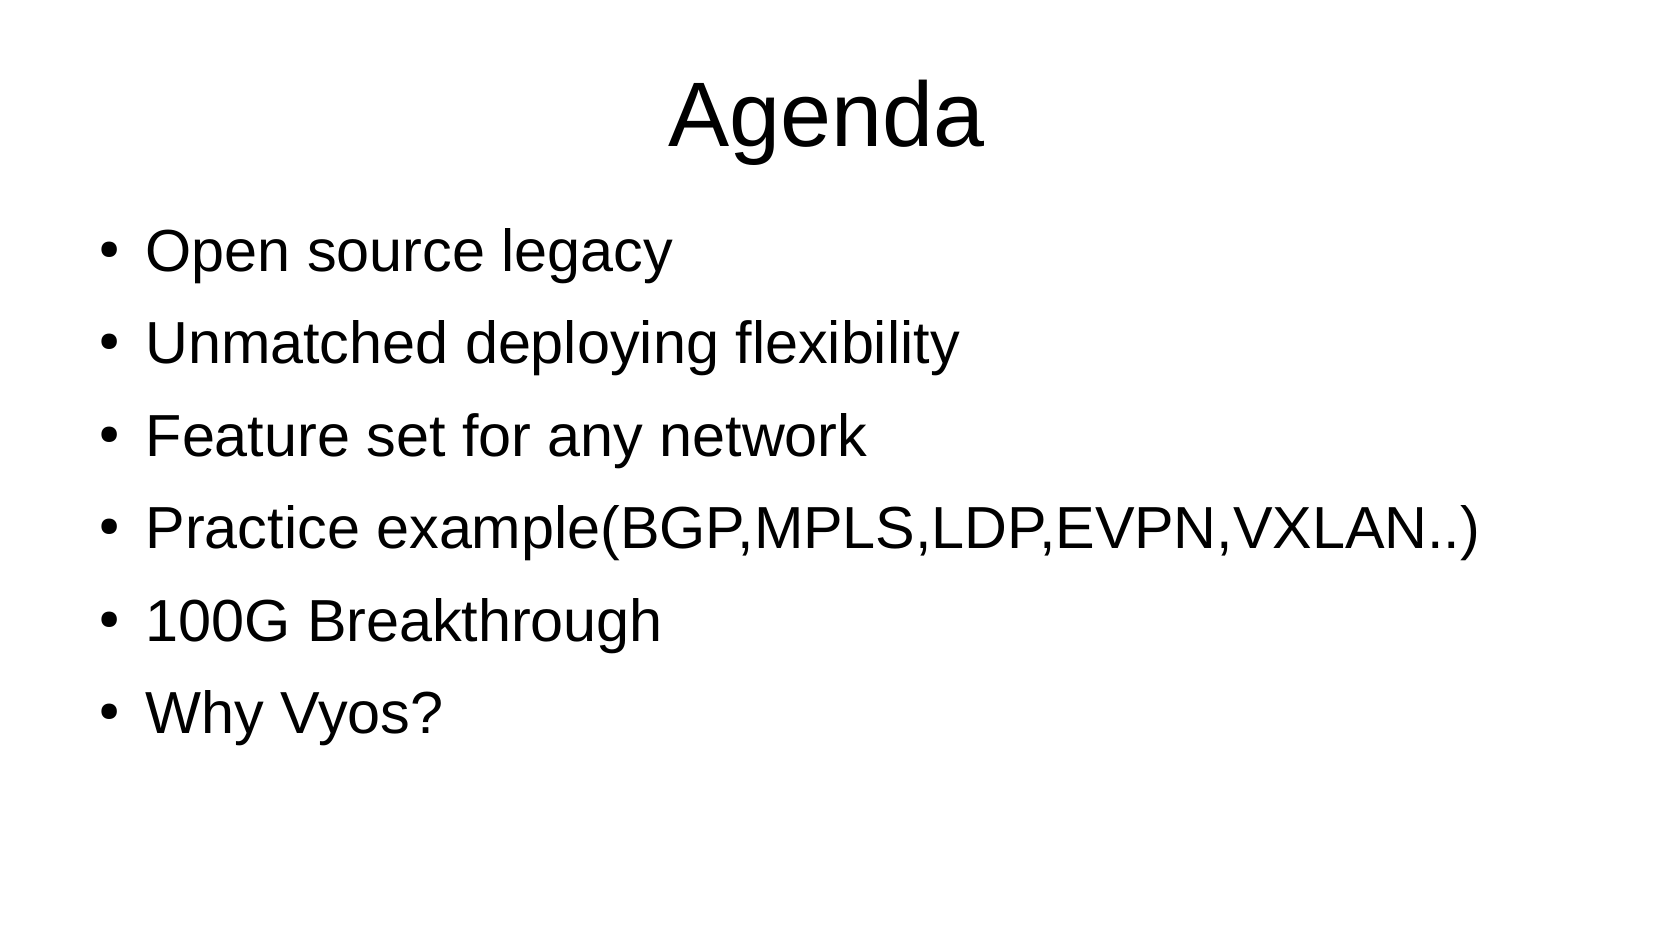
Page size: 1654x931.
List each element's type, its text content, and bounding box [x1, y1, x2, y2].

title Agenda [82, 37, 1571, 193]
list Open source legacy Unmatched deploying flexibility Feature set for any network Practice example(BGP,MPLS,LDP,EVPN,VXLAN..) 100G Breakthrough Why Vyos? [82, 217, 1571, 758]
